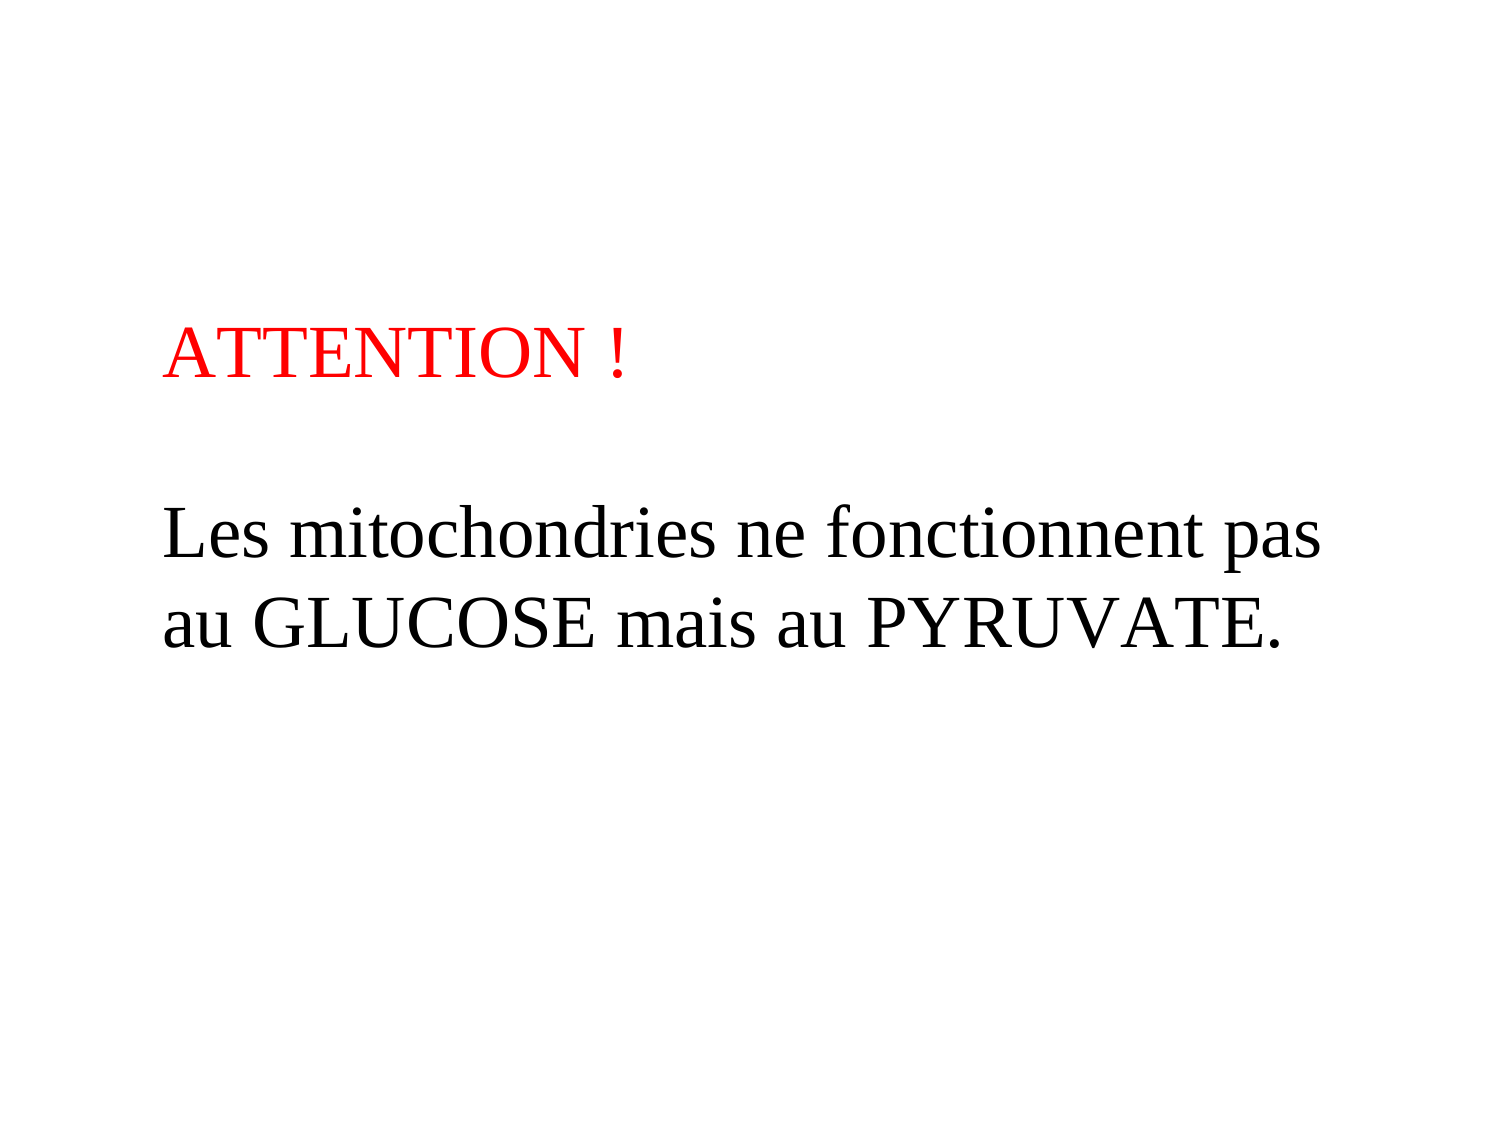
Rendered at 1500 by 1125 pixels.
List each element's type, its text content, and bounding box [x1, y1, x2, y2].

text_box ATTENTION ! Les mitochondries ne fonctionnent pas au GLUCOSE mais au PYRUVATE. [147, 295, 1359, 671]
